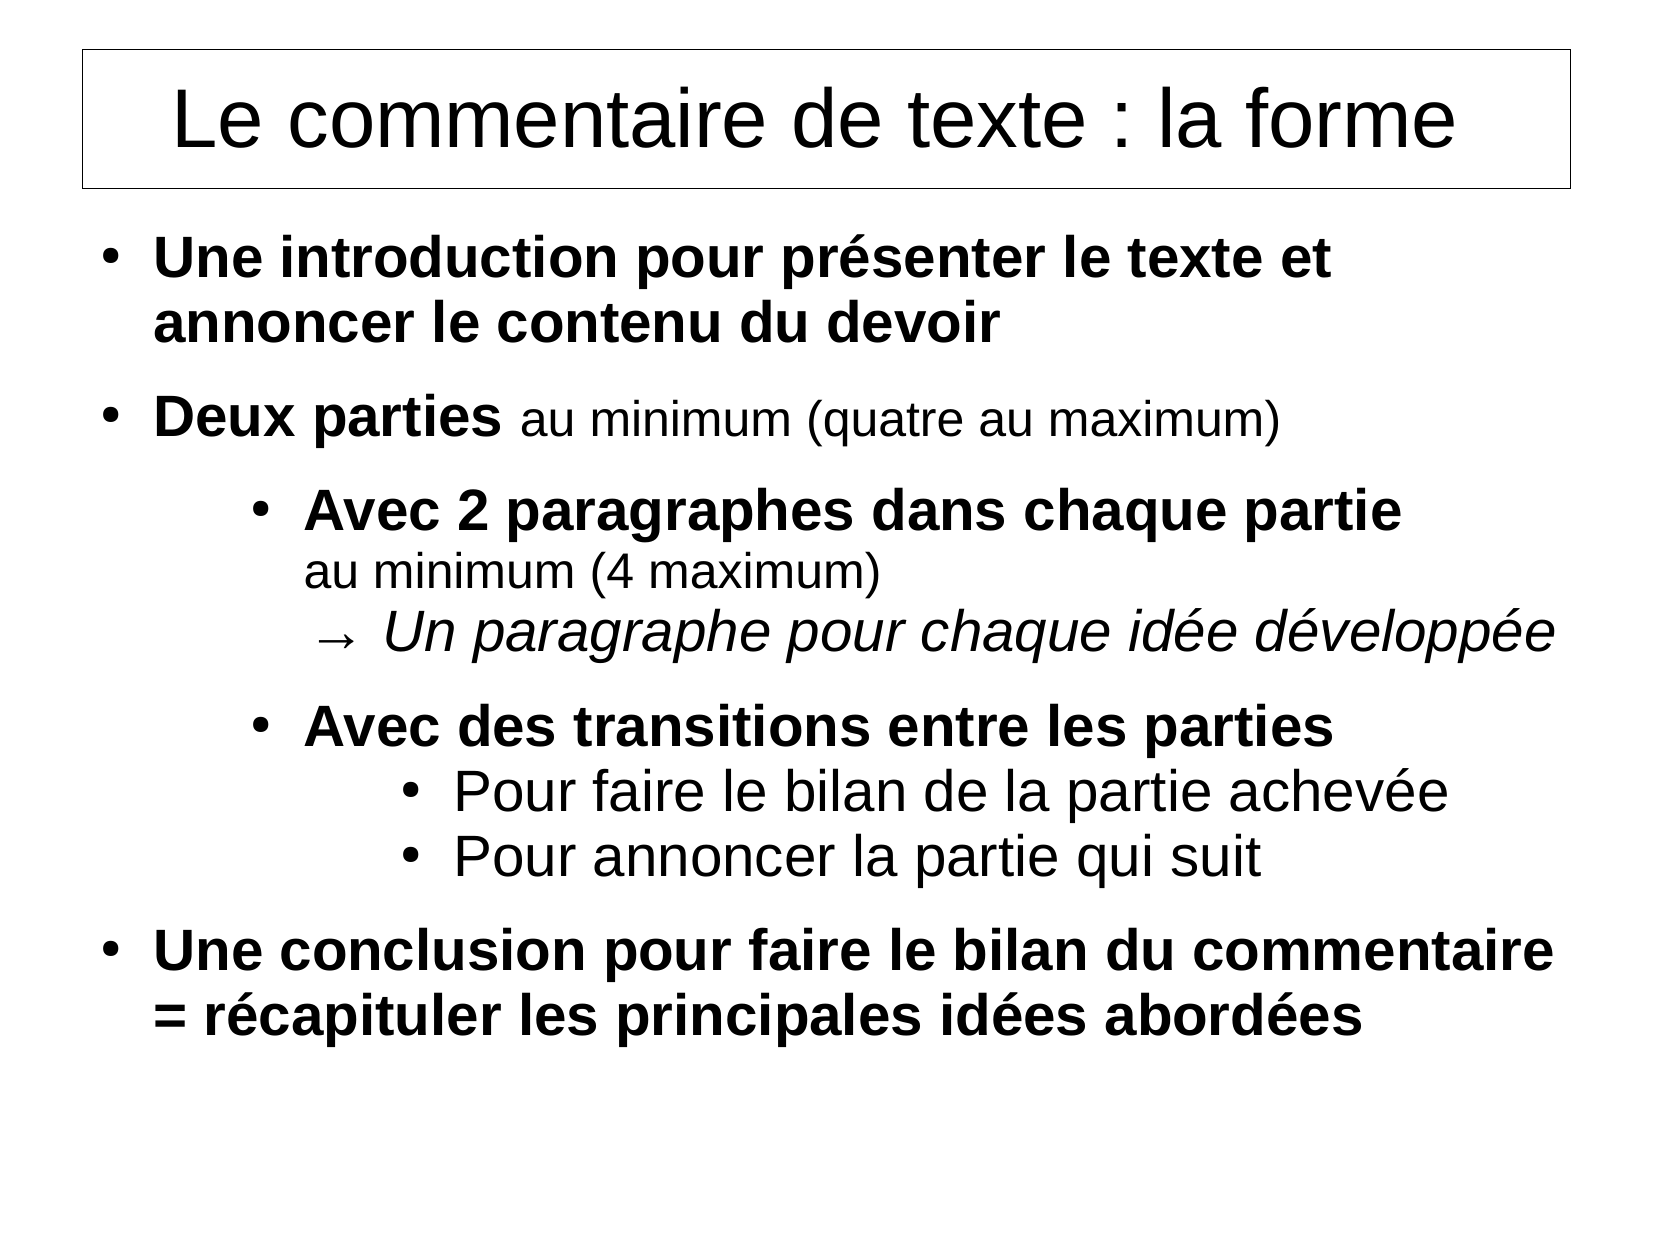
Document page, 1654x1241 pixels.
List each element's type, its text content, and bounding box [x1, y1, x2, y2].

title Le commentaire de texte : la forme [82, 49, 1571, 189]
list Une introduction pour présenter le texte et annoncer le contenu du devoir Deux parties au minimum (quatre au maximum) Avec 2 paragraphes dans chaque partie au minimum (4 maximum) → Un paragraphe pour chaque idée développée Avec des transitions entre les parties Pour faire le bilan de la partie achevée Pour annoncer la partie qui suit Une conclusion pour faire le bilan du commentaire = récapituler les principales idées abordées [82, 224, 1571, 1123]
